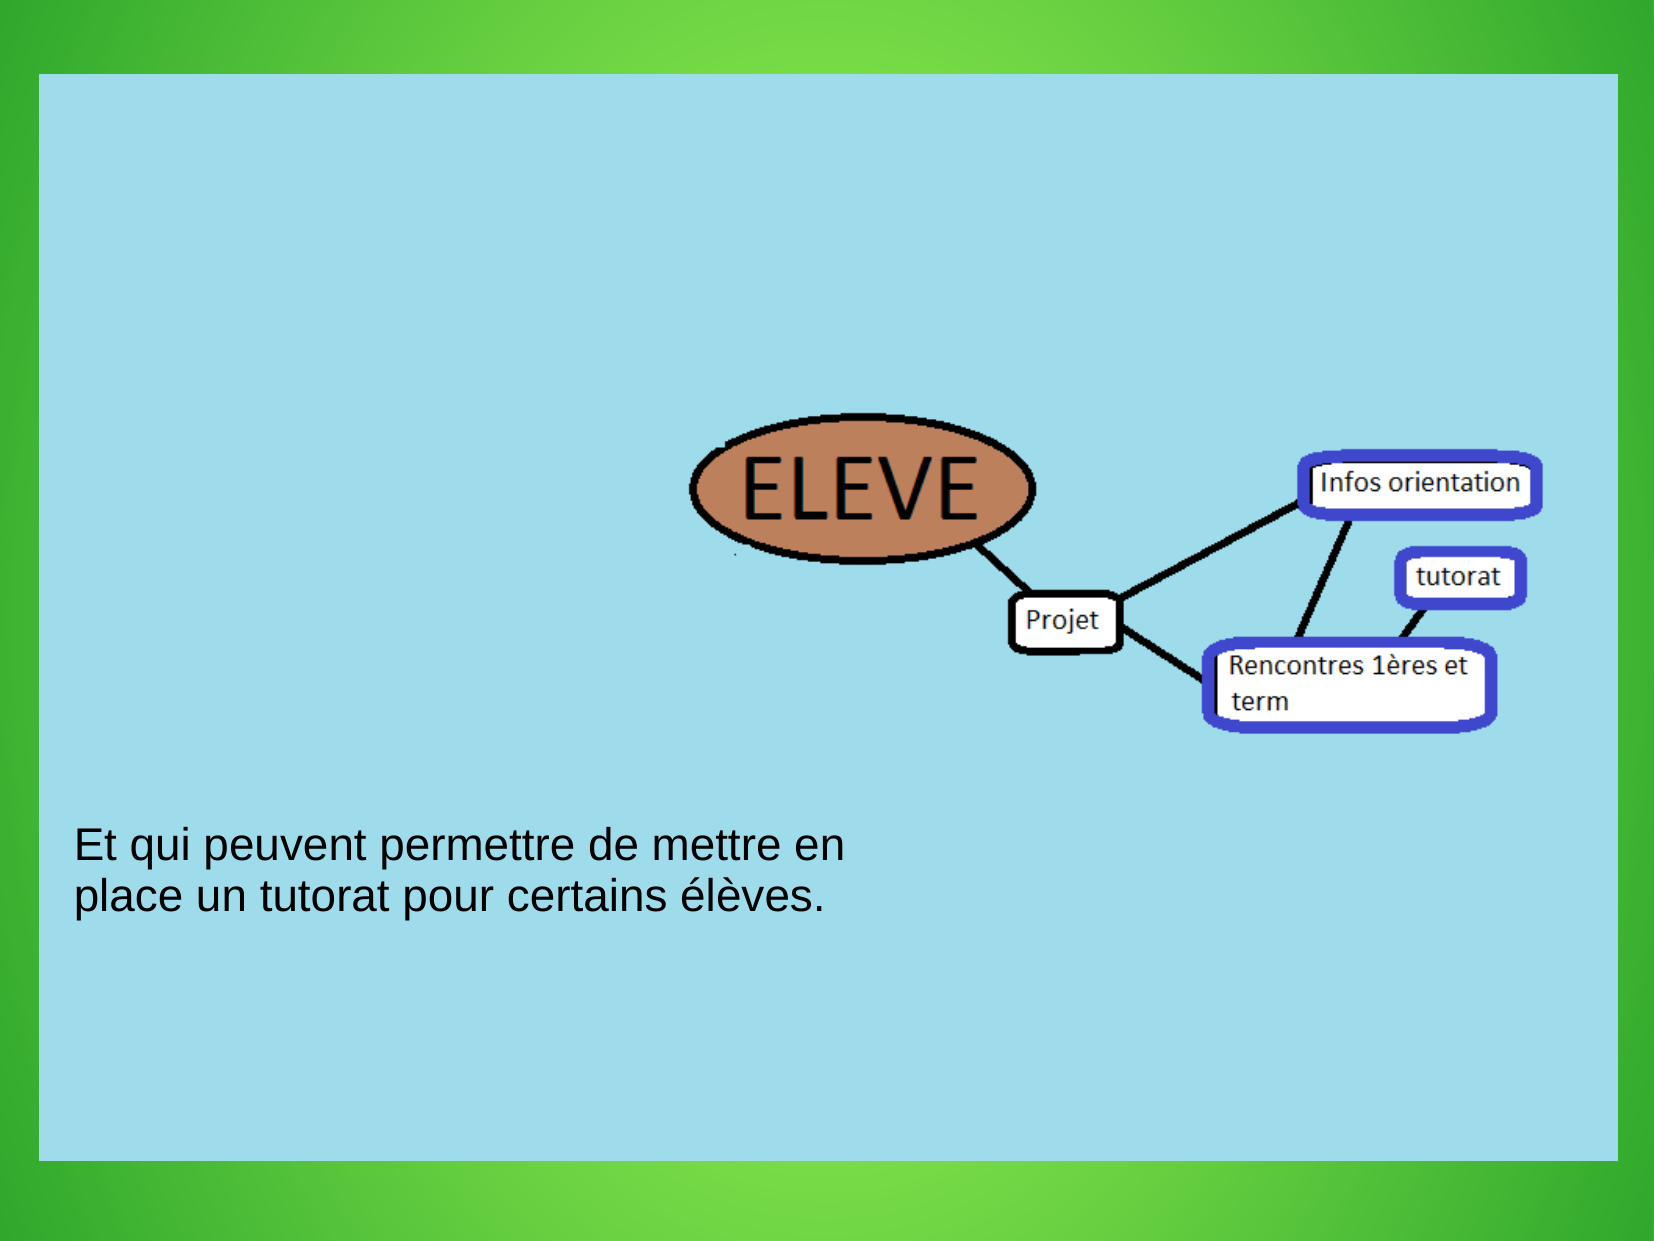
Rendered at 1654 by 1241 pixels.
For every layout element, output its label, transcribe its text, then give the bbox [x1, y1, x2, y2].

text_box Et qui peuvent permettre de mettre en place un tutorat pour certains élèves. [59, 555, 957, 1235]
picture [39, 74, 1618, 1161]
